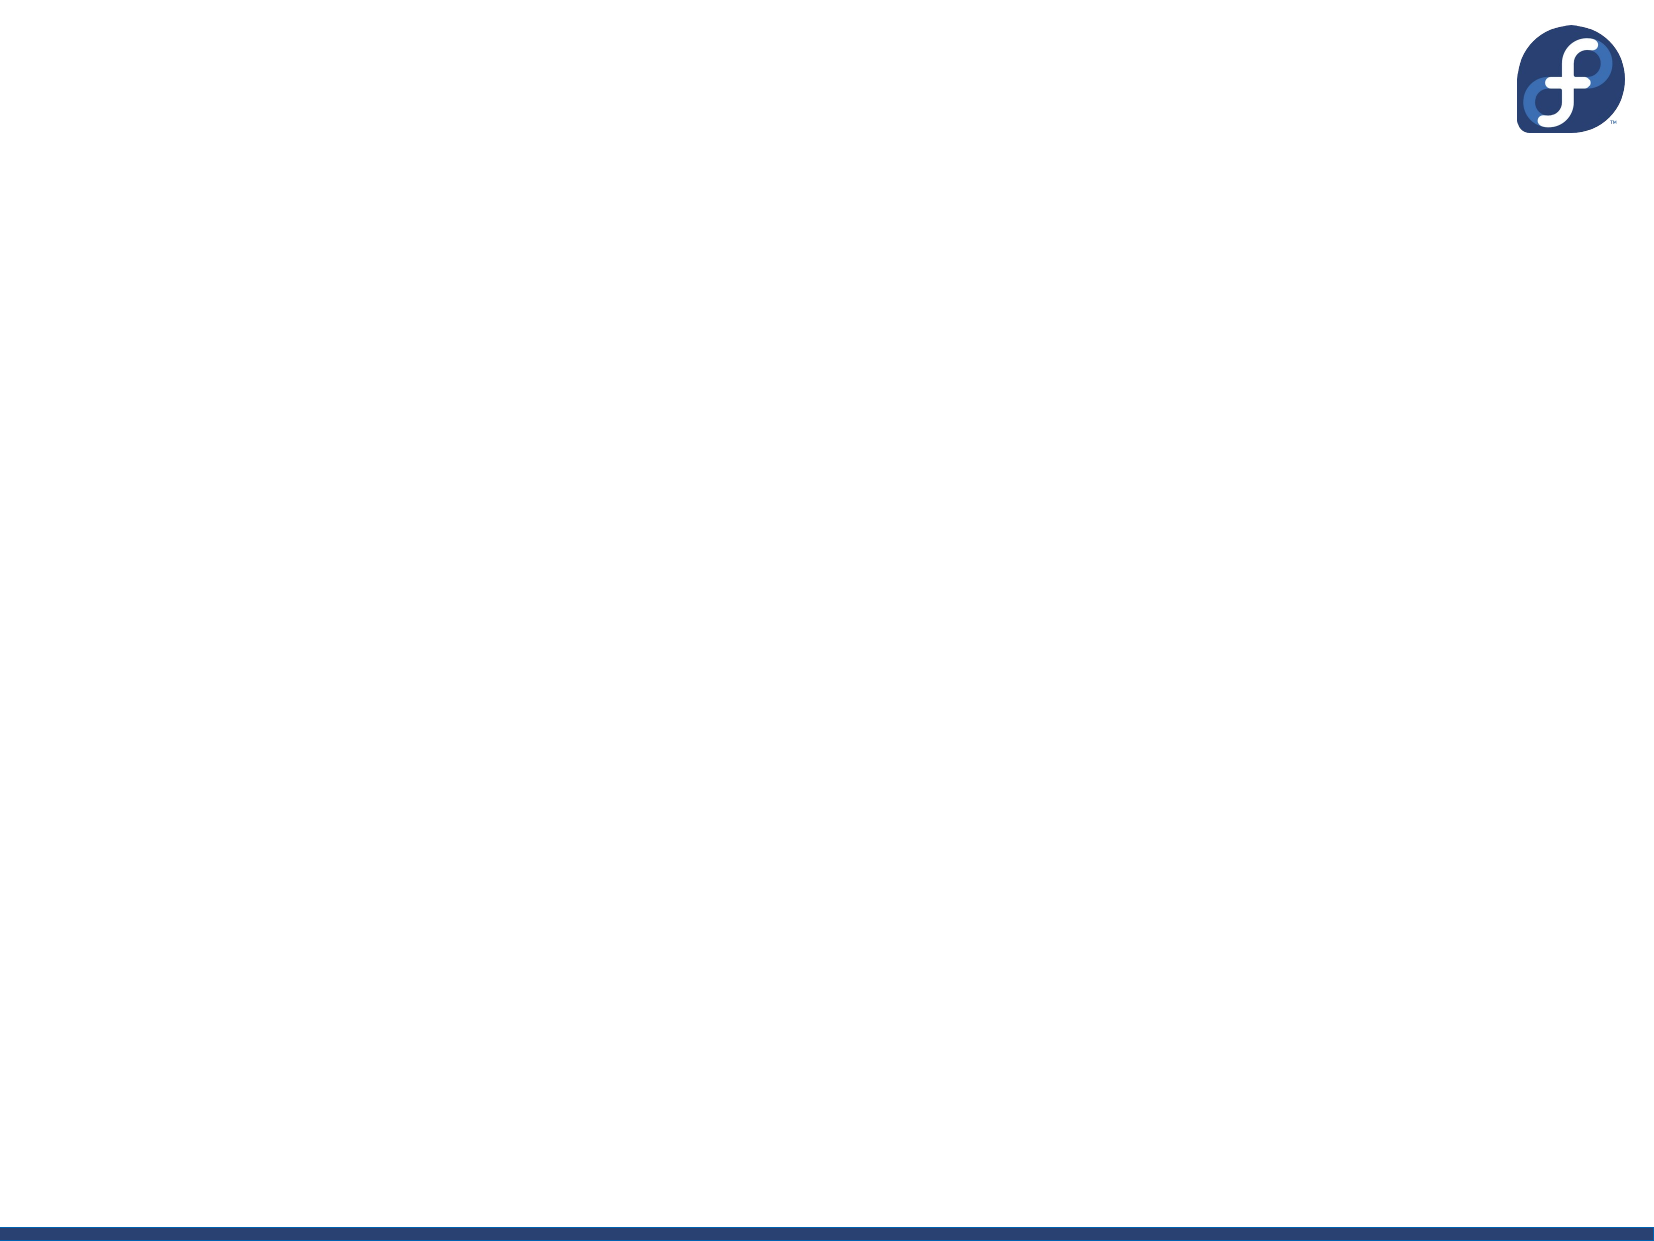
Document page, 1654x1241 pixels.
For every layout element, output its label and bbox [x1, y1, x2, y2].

picture [1517, 25, 1625, 133]
